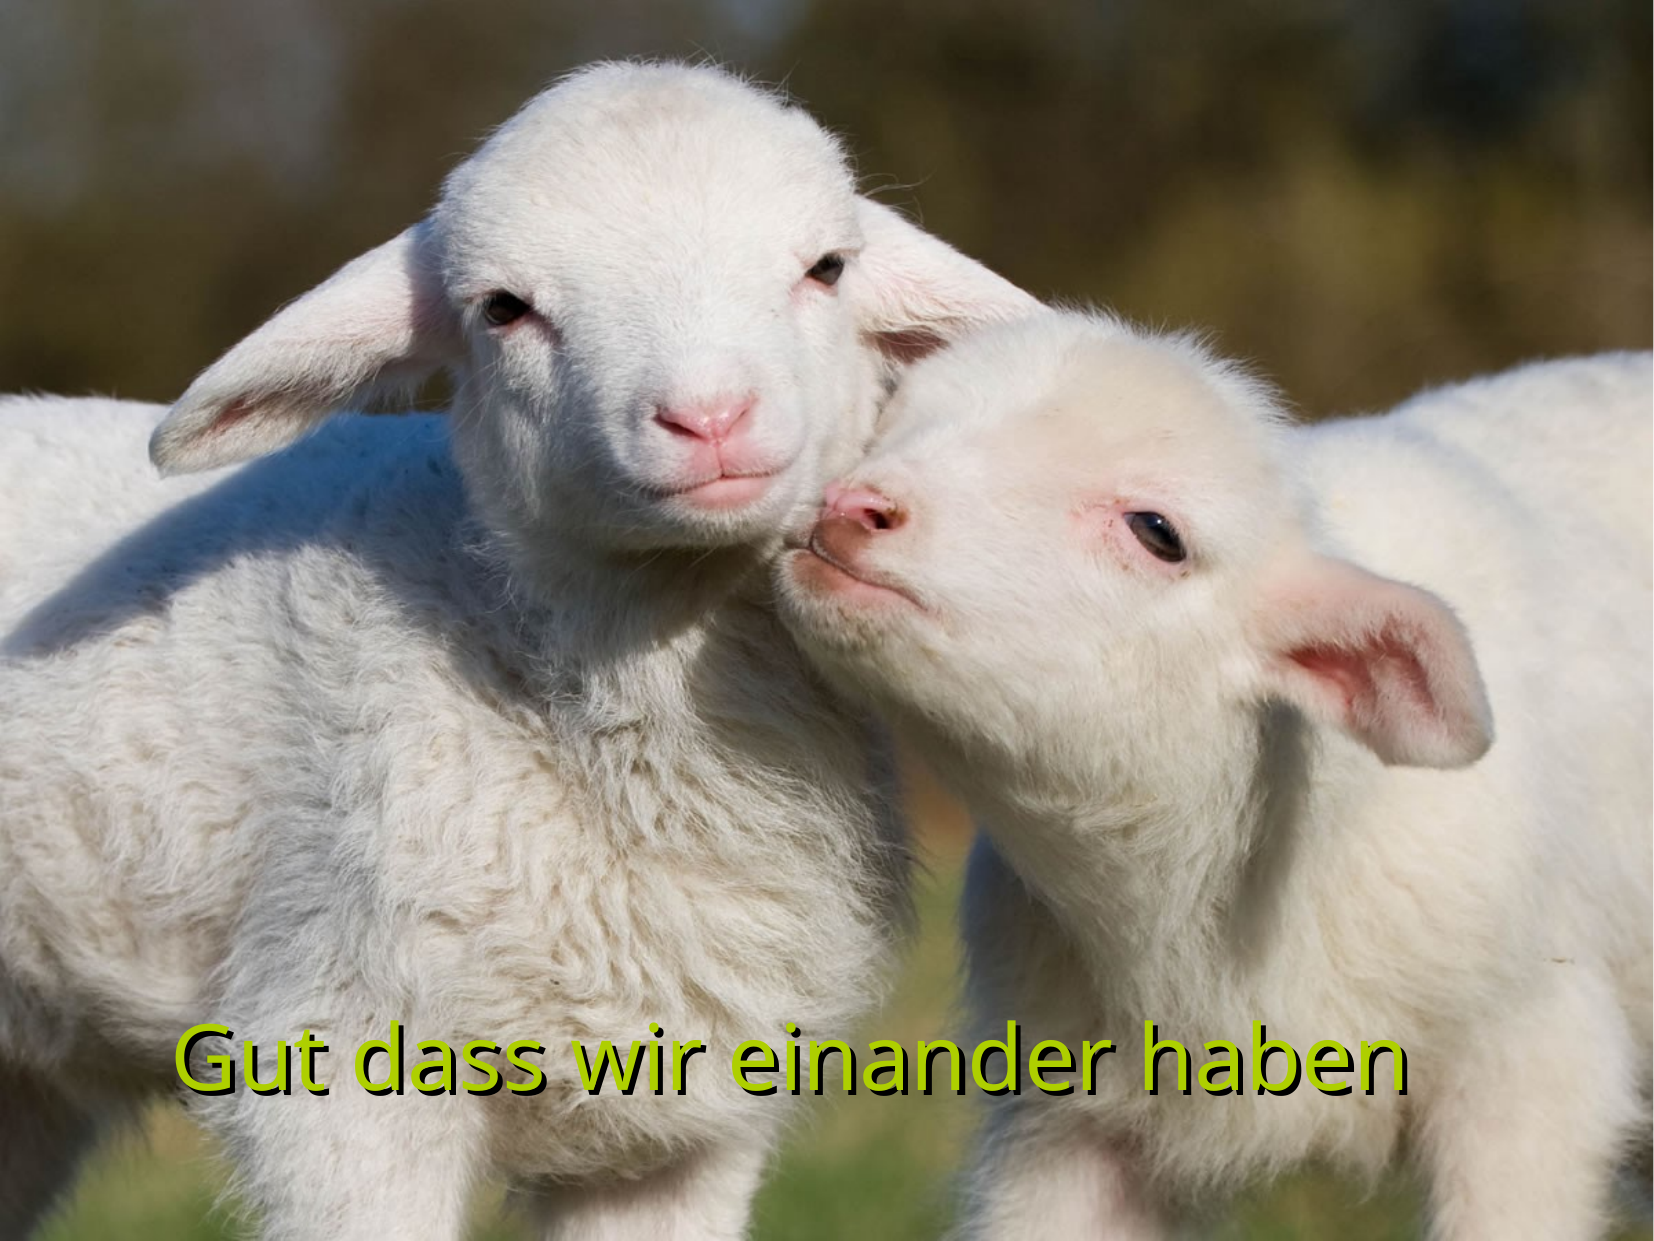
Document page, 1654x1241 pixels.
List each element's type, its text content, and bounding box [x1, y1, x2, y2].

picture [0, 0, 1654, 1241]
title Gut dass wir einander haben [47, 944, 1536, 1165]
